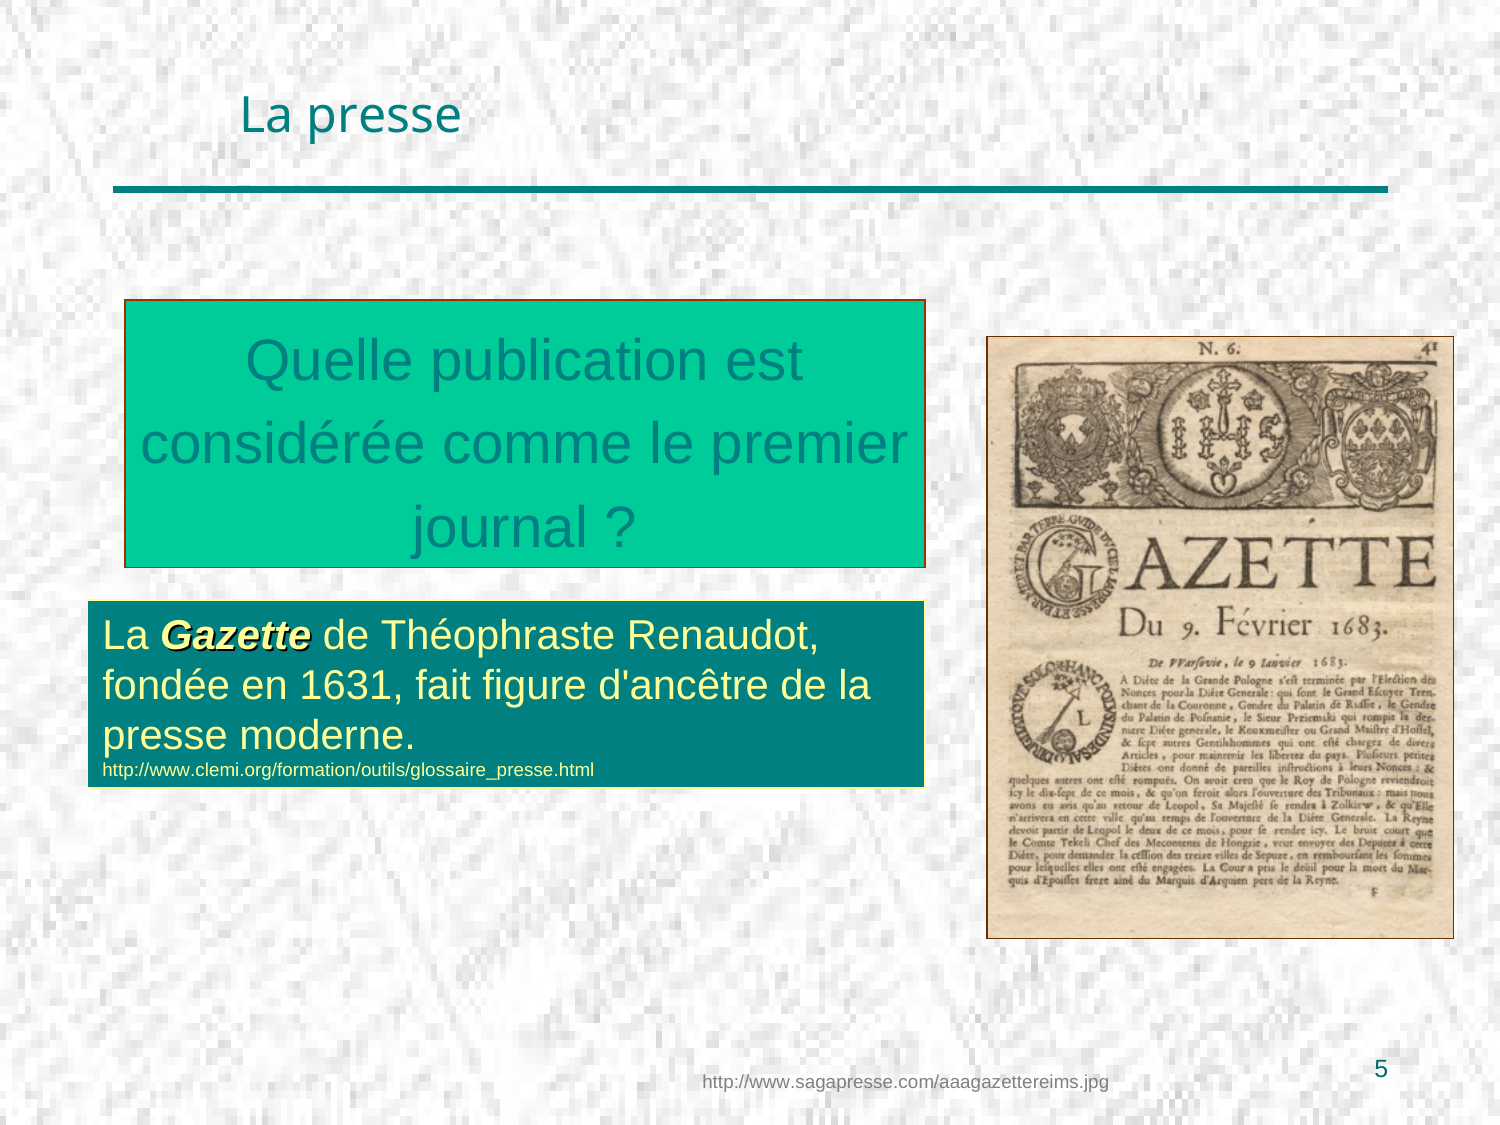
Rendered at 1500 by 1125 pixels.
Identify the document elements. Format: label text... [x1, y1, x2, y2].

text_box Quelle publication est considérée comme le premier journal ? [125, 299, 926, 568]
picture [0, 0, 1500, 1125]
text_box http://www.sagapresse.com/aaagazettereims.jpg [687, 1062, 1201, 1101]
text_box La Gazette de Théophraste Renaudot, fondée en 1631, fait figure d'ancêtre de la presse moderne. http://www.clemi.org/formation/outils/glossaire_presse.html [87, 599, 925, 788]
text_box La presse [225, 74, 479, 151]
